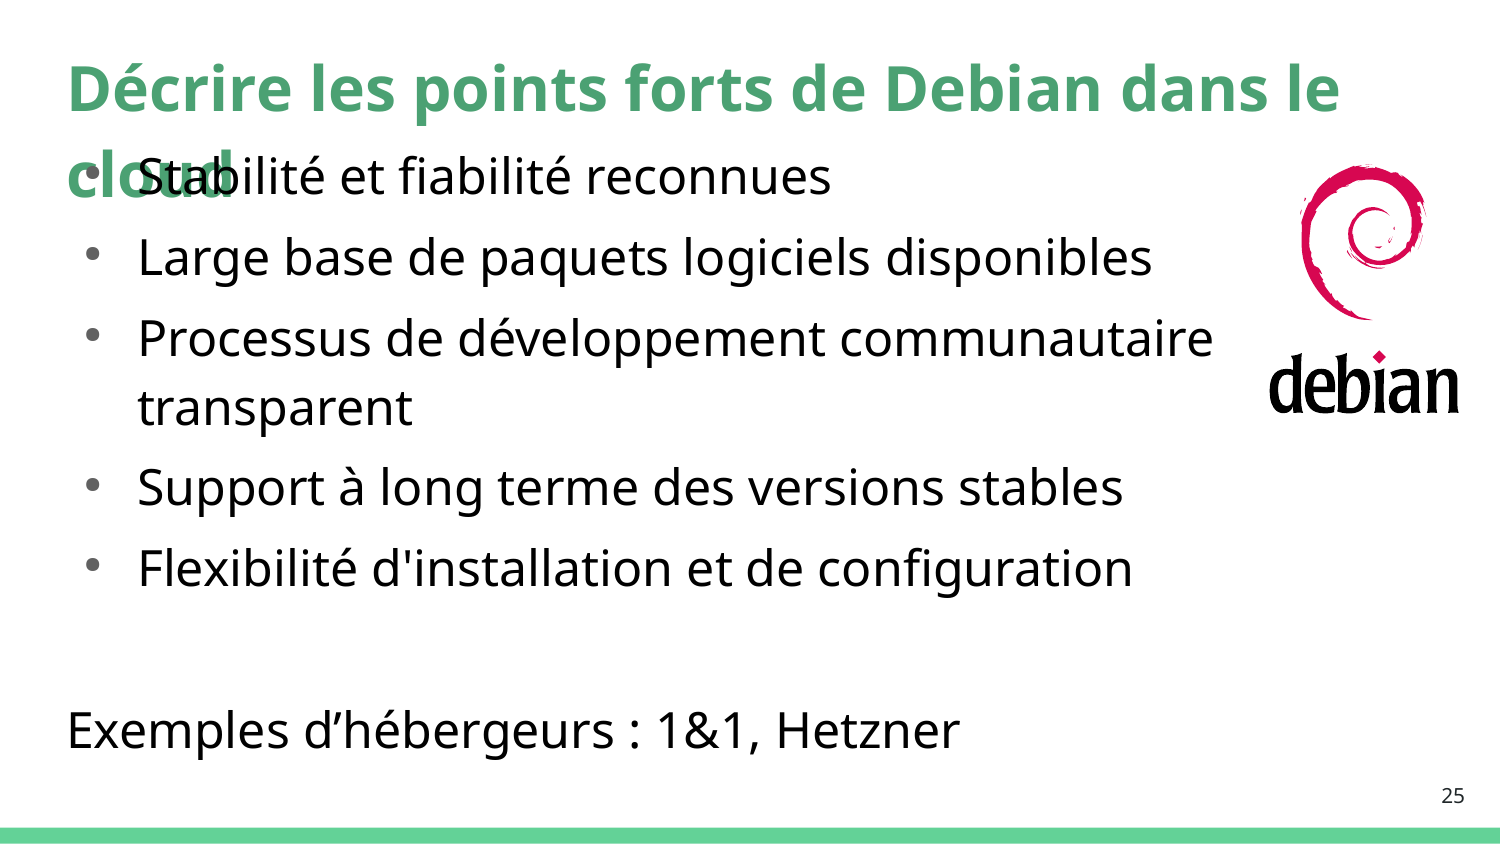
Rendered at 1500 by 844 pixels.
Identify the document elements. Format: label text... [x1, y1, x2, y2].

title Décrire les points forts de Debian dans le cloud [51, 23, 1477, 117]
list Stabilité et fiabilité reconnues Large base de paquets logiciels disponibles Processus de développement communautaire transparent Support à long terme des versions stables Flexibilité d'installation et de configuration Exemples d’hébergeurs : 1&1, Hetzner [51, 120, 1241, 827]
text_box <numéro> [1389, 764, 1480, 830]
picture [1269, 164, 1459, 414]
